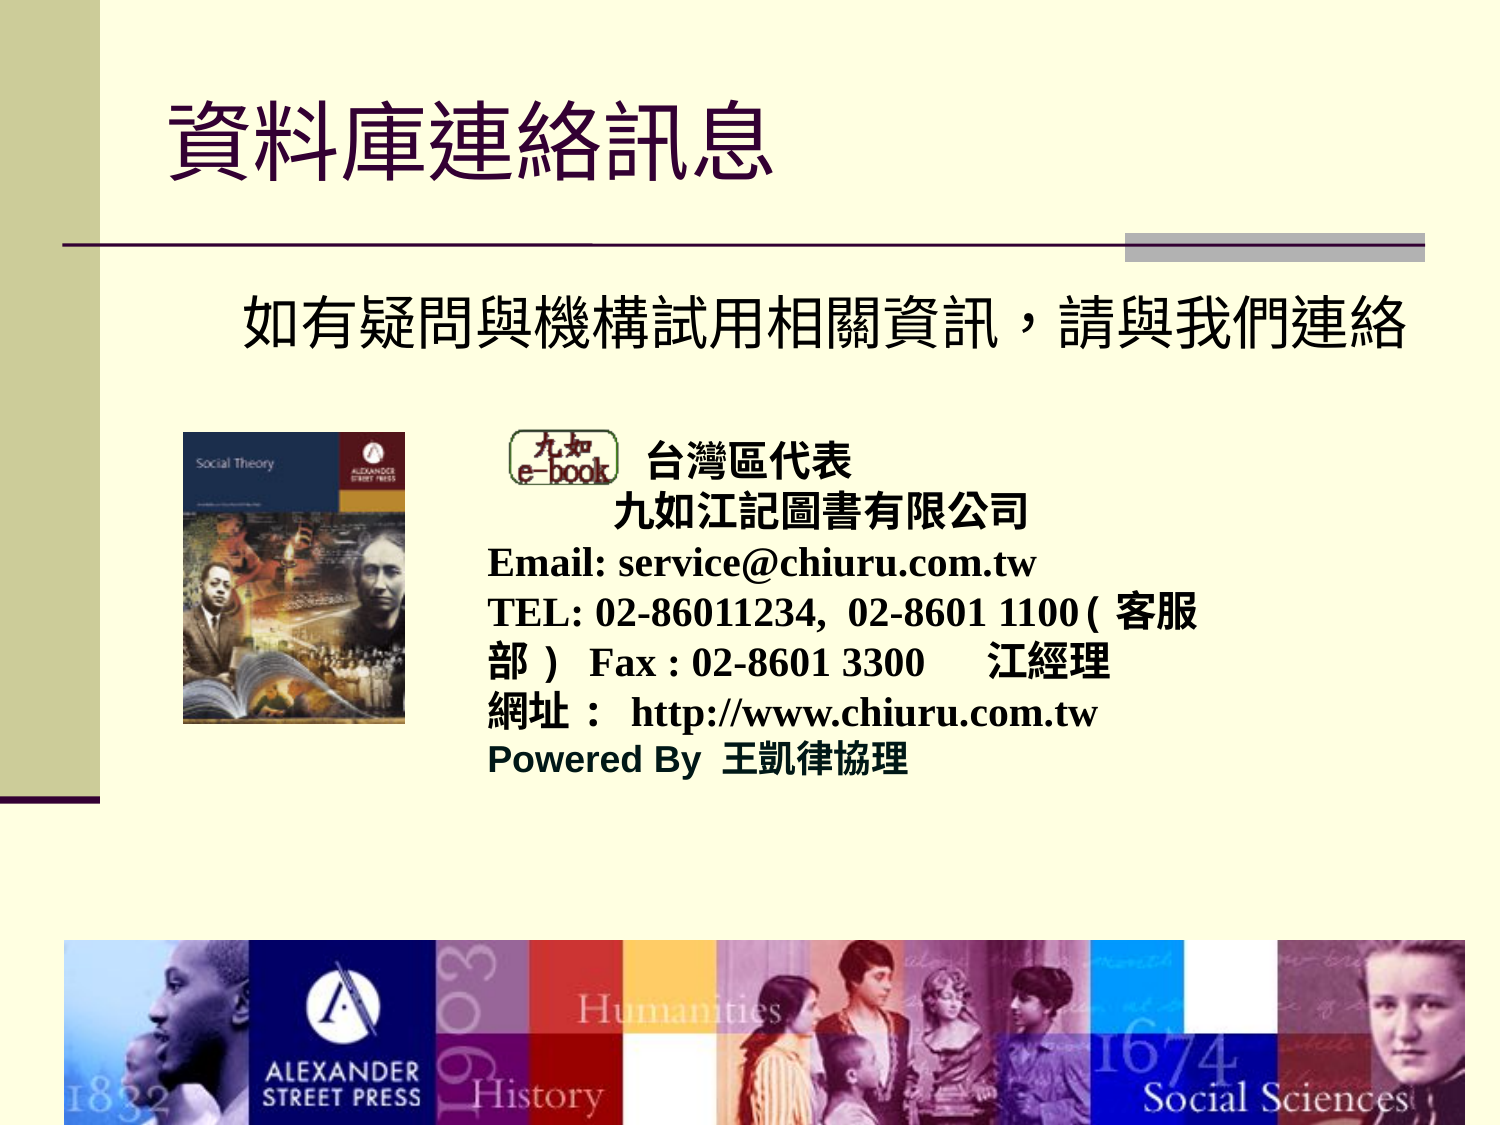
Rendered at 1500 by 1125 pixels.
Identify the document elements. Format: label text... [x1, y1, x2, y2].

picture [183, 432, 405, 724]
title 資料庫連絡訊息 [150, 45, 1426, 234]
list 如有疑問與機構試用相關資訊，請與我們連絡 [171, 278, 1500, 954]
picture [501, 420, 627, 495]
picture [64, 940, 1465, 1125]
text_box 台灣區代表 九如江記圖書有限公司 Email: service@chiuru.com.tw TEL: 02-86011234, 02-8601 1100(客服部) Fax : 02-8601 3300 江經理 網址: http://www.chiuru.com.tw Powered By 王凱律協理 [472, 427, 1258, 787]
